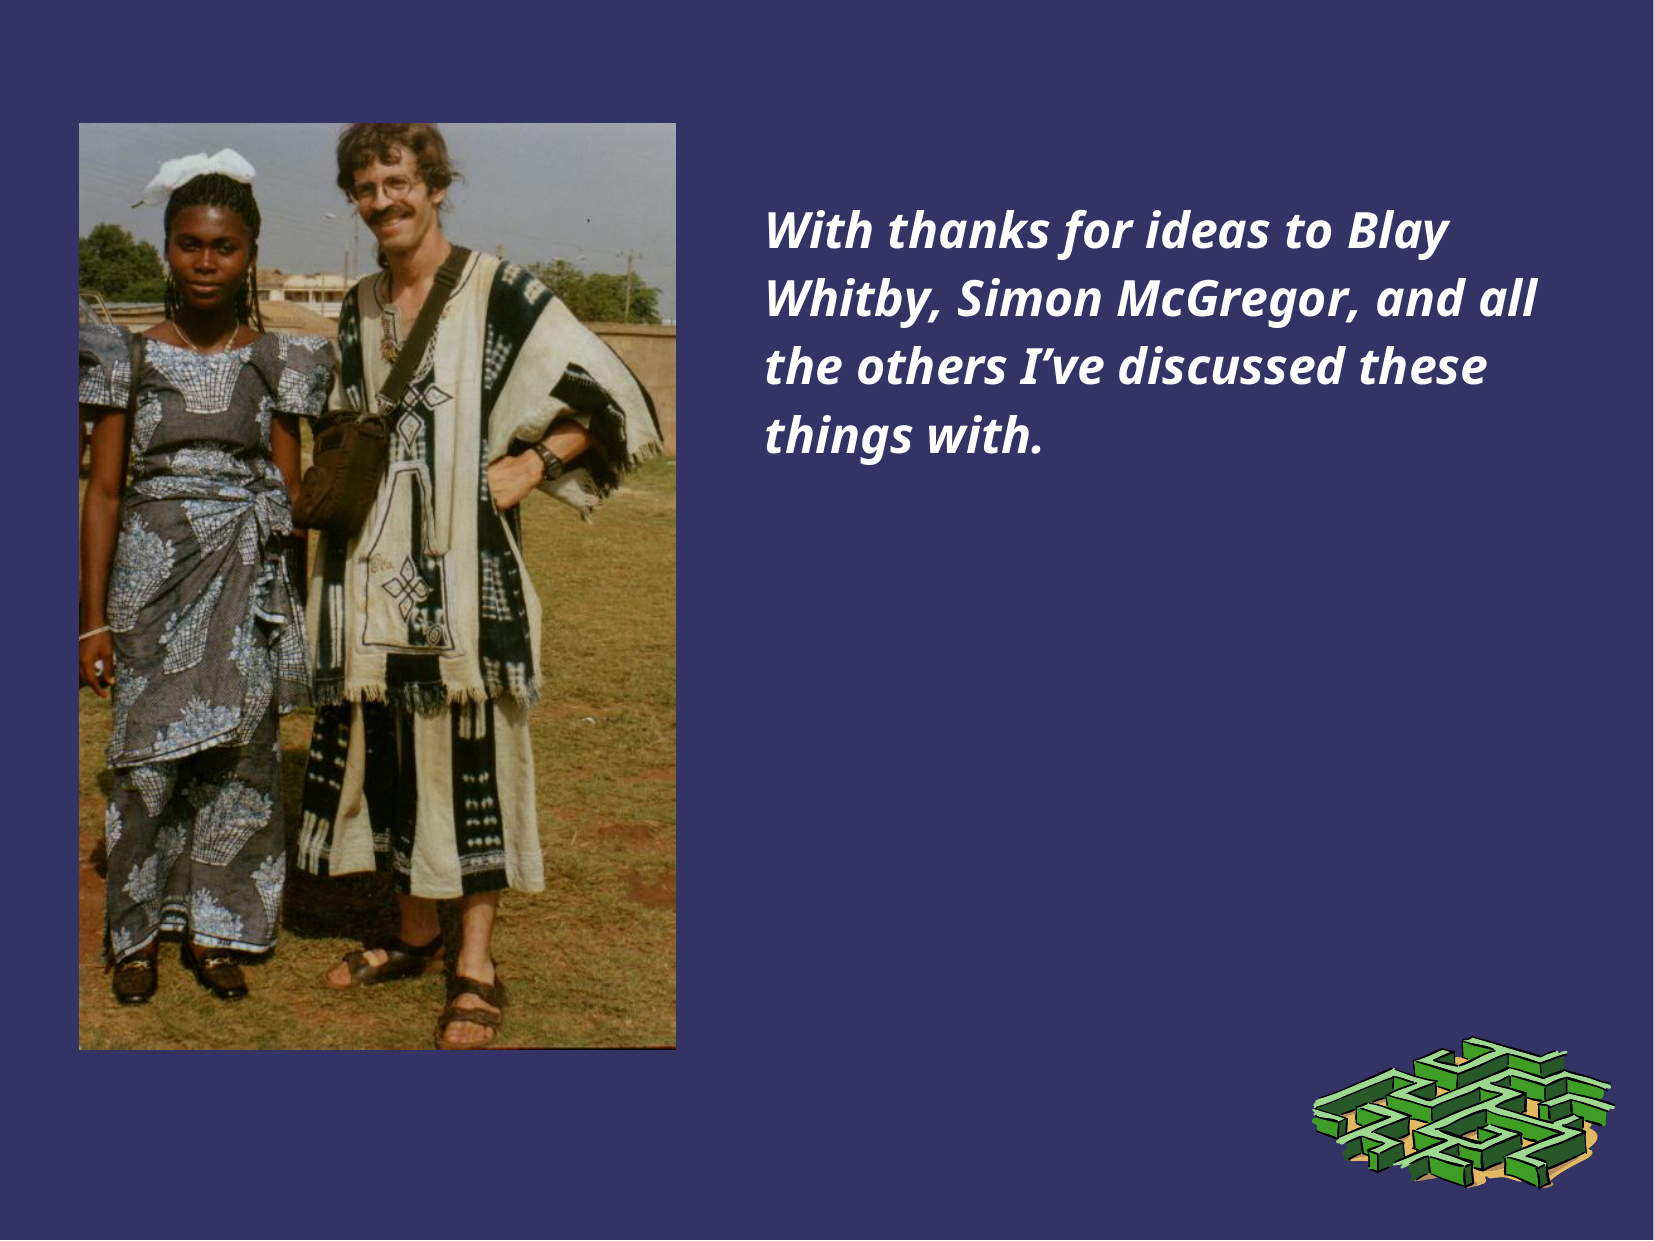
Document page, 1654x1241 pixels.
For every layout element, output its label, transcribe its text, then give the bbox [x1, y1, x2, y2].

picture [79, 123, 676, 1051]
text_box With thanks for ideas to Blay Whitby, Simon McGregor, and all the others I’ve discussed these things with. [750, 187, 1613, 446]
